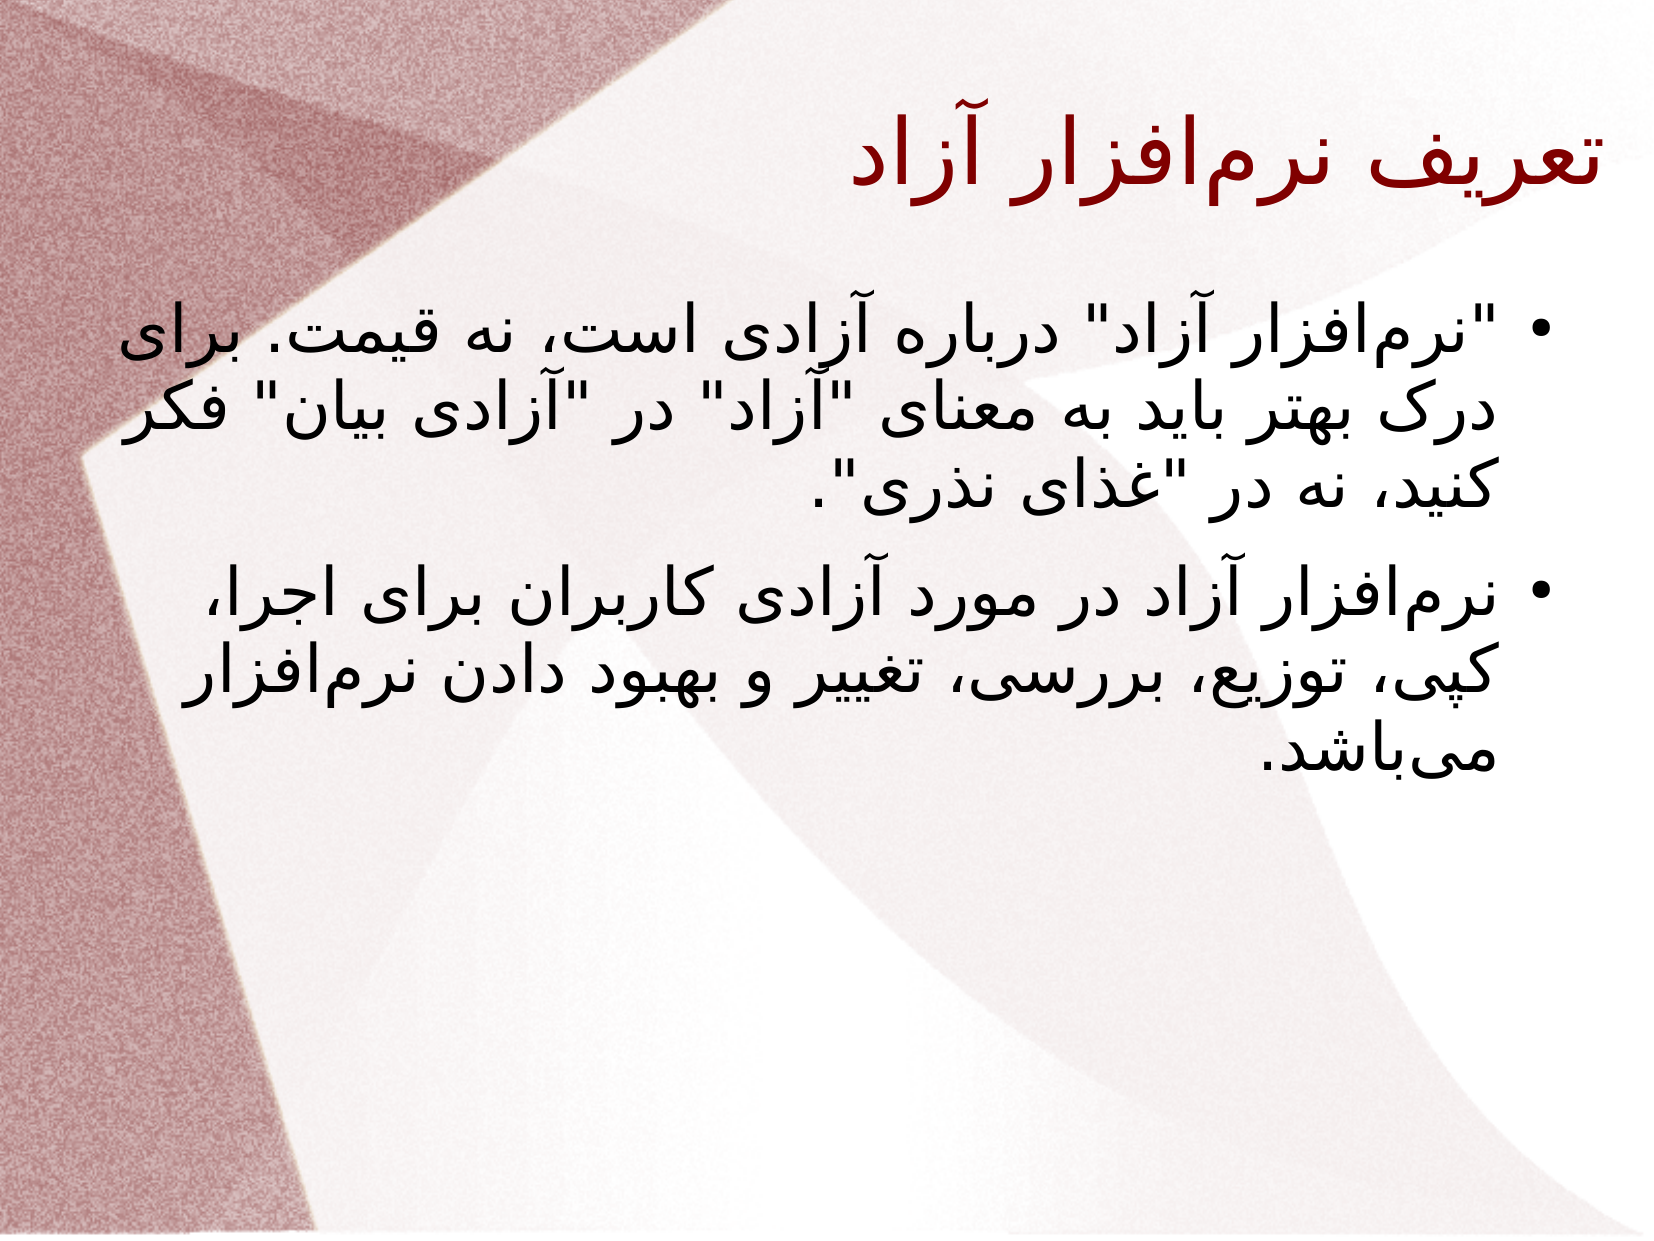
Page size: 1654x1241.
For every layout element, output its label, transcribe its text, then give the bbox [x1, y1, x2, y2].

picture [0, 0, 1654, 1241]
list "نرم‌افزار آزاد" درباره آزادی است، نه قیمت. برای درک بهتر باید به معنای "آزاد" در "آزادی بیان" فکر کنید، نه در "غذای نذری". نرم‌افزار آزاد در مورد آزادی کاربران برای اجرا، کپی، توزیع، بررسی، تغییر و بهبود دادن نرم‌افزار می‌باشد. [82, 290, 1571, 1010]
title تعریف نرم‌افزار آزاد [596, 49, 1607, 257]
